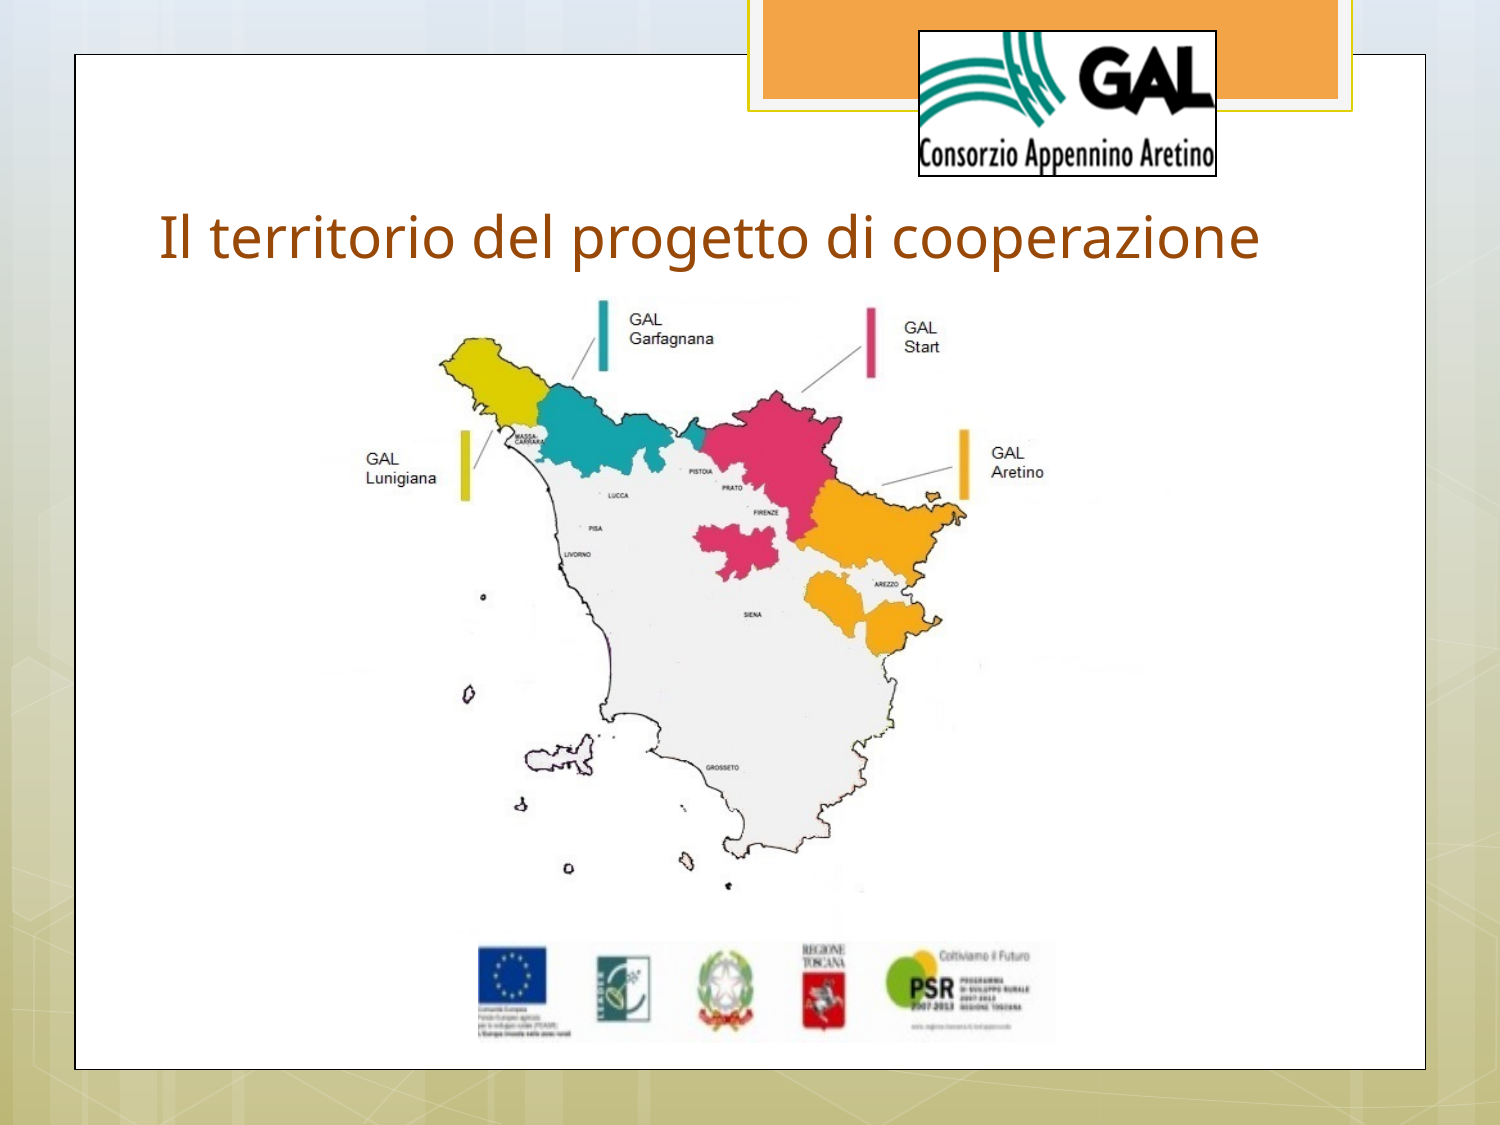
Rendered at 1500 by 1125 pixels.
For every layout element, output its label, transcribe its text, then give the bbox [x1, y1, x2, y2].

picture [918, 30, 1217, 178]
title Il territorio del progetto di cooperazione [144, 152, 1333, 279]
picture [289, 278, 1188, 1043]
